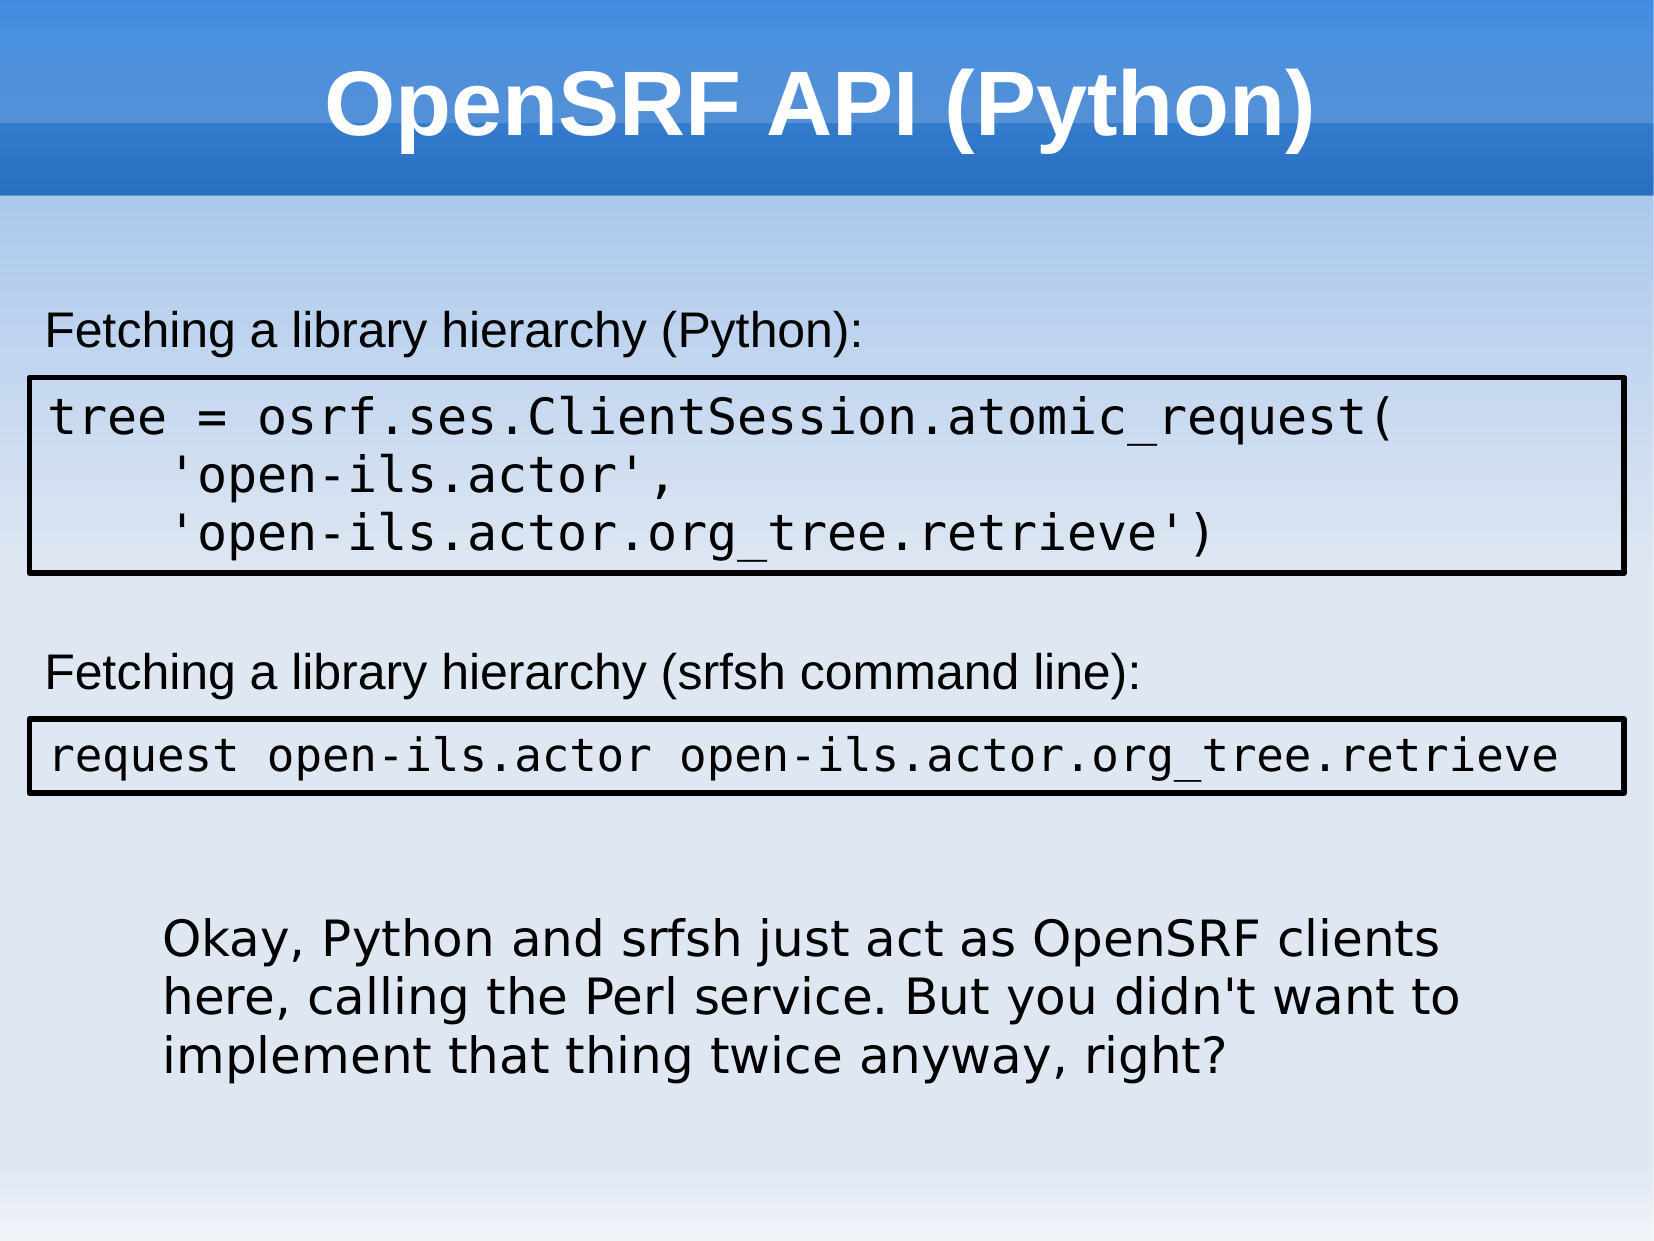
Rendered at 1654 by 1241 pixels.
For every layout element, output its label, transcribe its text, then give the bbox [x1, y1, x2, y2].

text_box tree = osrf.ses.ClientSession.atomic_request( 'open-ils.actor', 'open-ils.actor.org_tree.retrieve') [29, 377, 1625, 573]
picture [0, 0, 1654, 1241]
text_box Fetching a library hierarchy (Python): [29, 295, 1034, 373]
text_box Fetching a library hierarchy (srfsh command line): [29, 636, 1241, 714]
title OpenSRF API (Python) [76, 0, 1565, 208]
text_box request open-ils.actor open-ils.actor.org_tree.retrieve [29, 719, 1625, 794]
text_box Okay, Python and srfsh just act as OpenSRF clients here, calling the Perl service. But you didn't want to implement that thing twice anyway, right? [147, 903, 1565, 1093]
